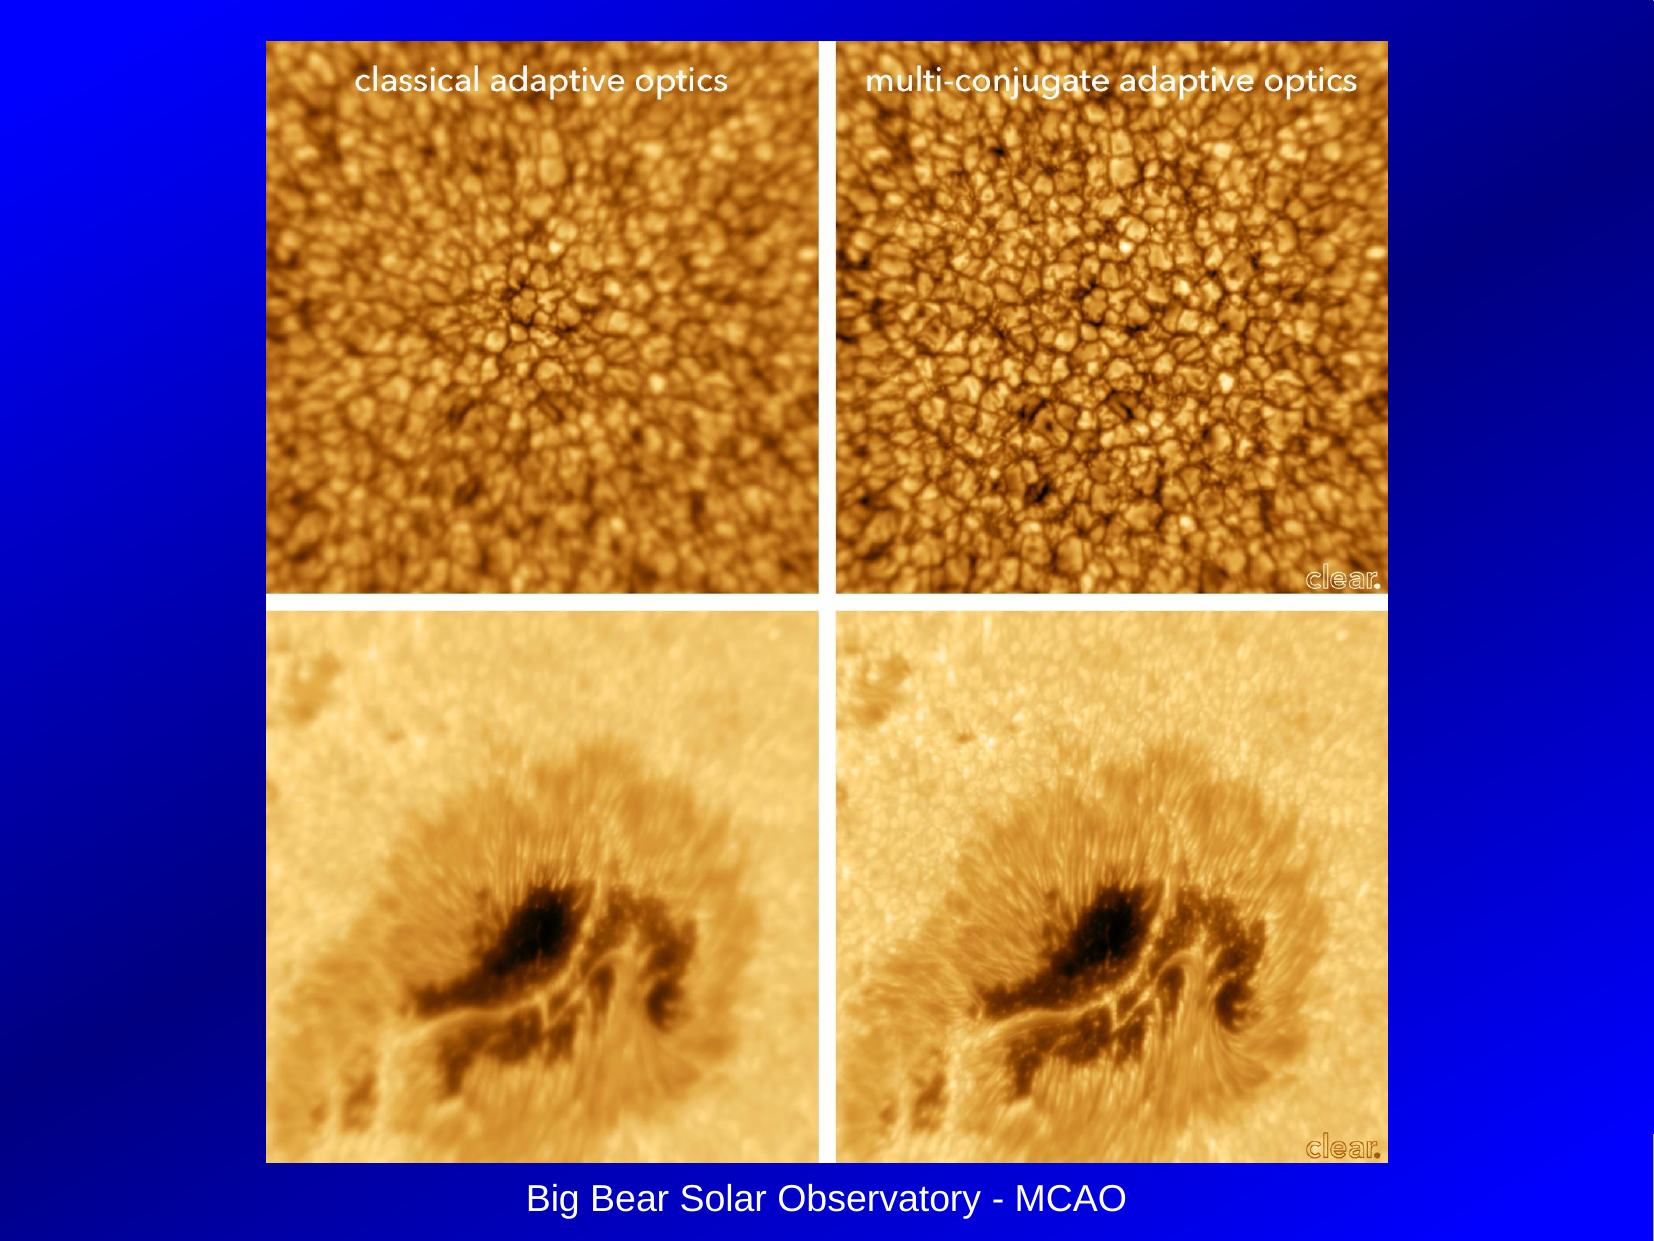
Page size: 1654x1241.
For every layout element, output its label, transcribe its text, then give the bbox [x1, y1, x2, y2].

text_box Big Bear Solar Observatory - MCAO [511, 1169, 1143, 1227]
picture [266, 41, 1388, 1163]
